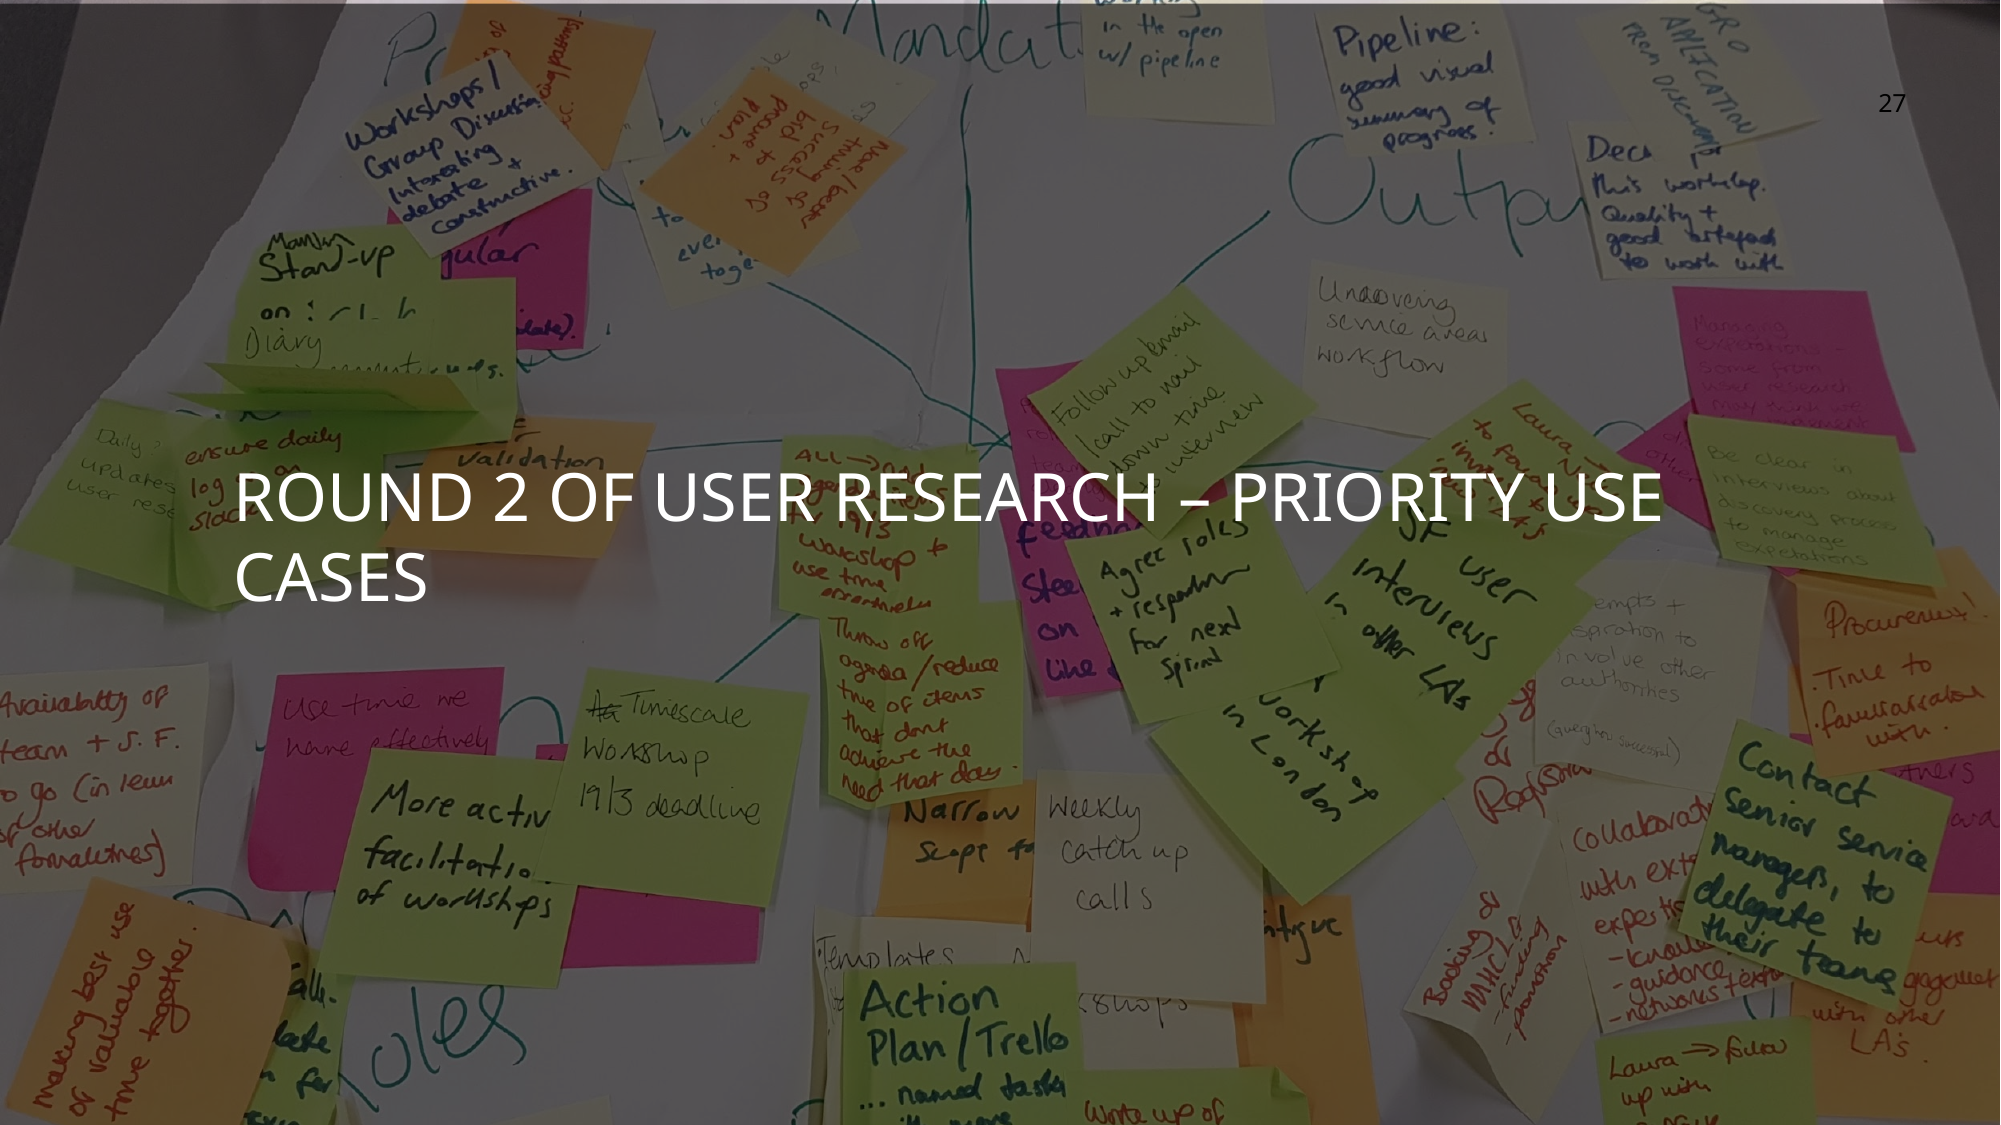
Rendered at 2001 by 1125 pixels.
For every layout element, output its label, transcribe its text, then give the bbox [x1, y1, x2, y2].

slide_number <number> [1850, 87, 1907, 148]
text_box [0, 3, 2000, 1125]
text_box ROUND 2 OF USER RESEARCH – PRIORITY USE CASES [233, 454, 1830, 632]
